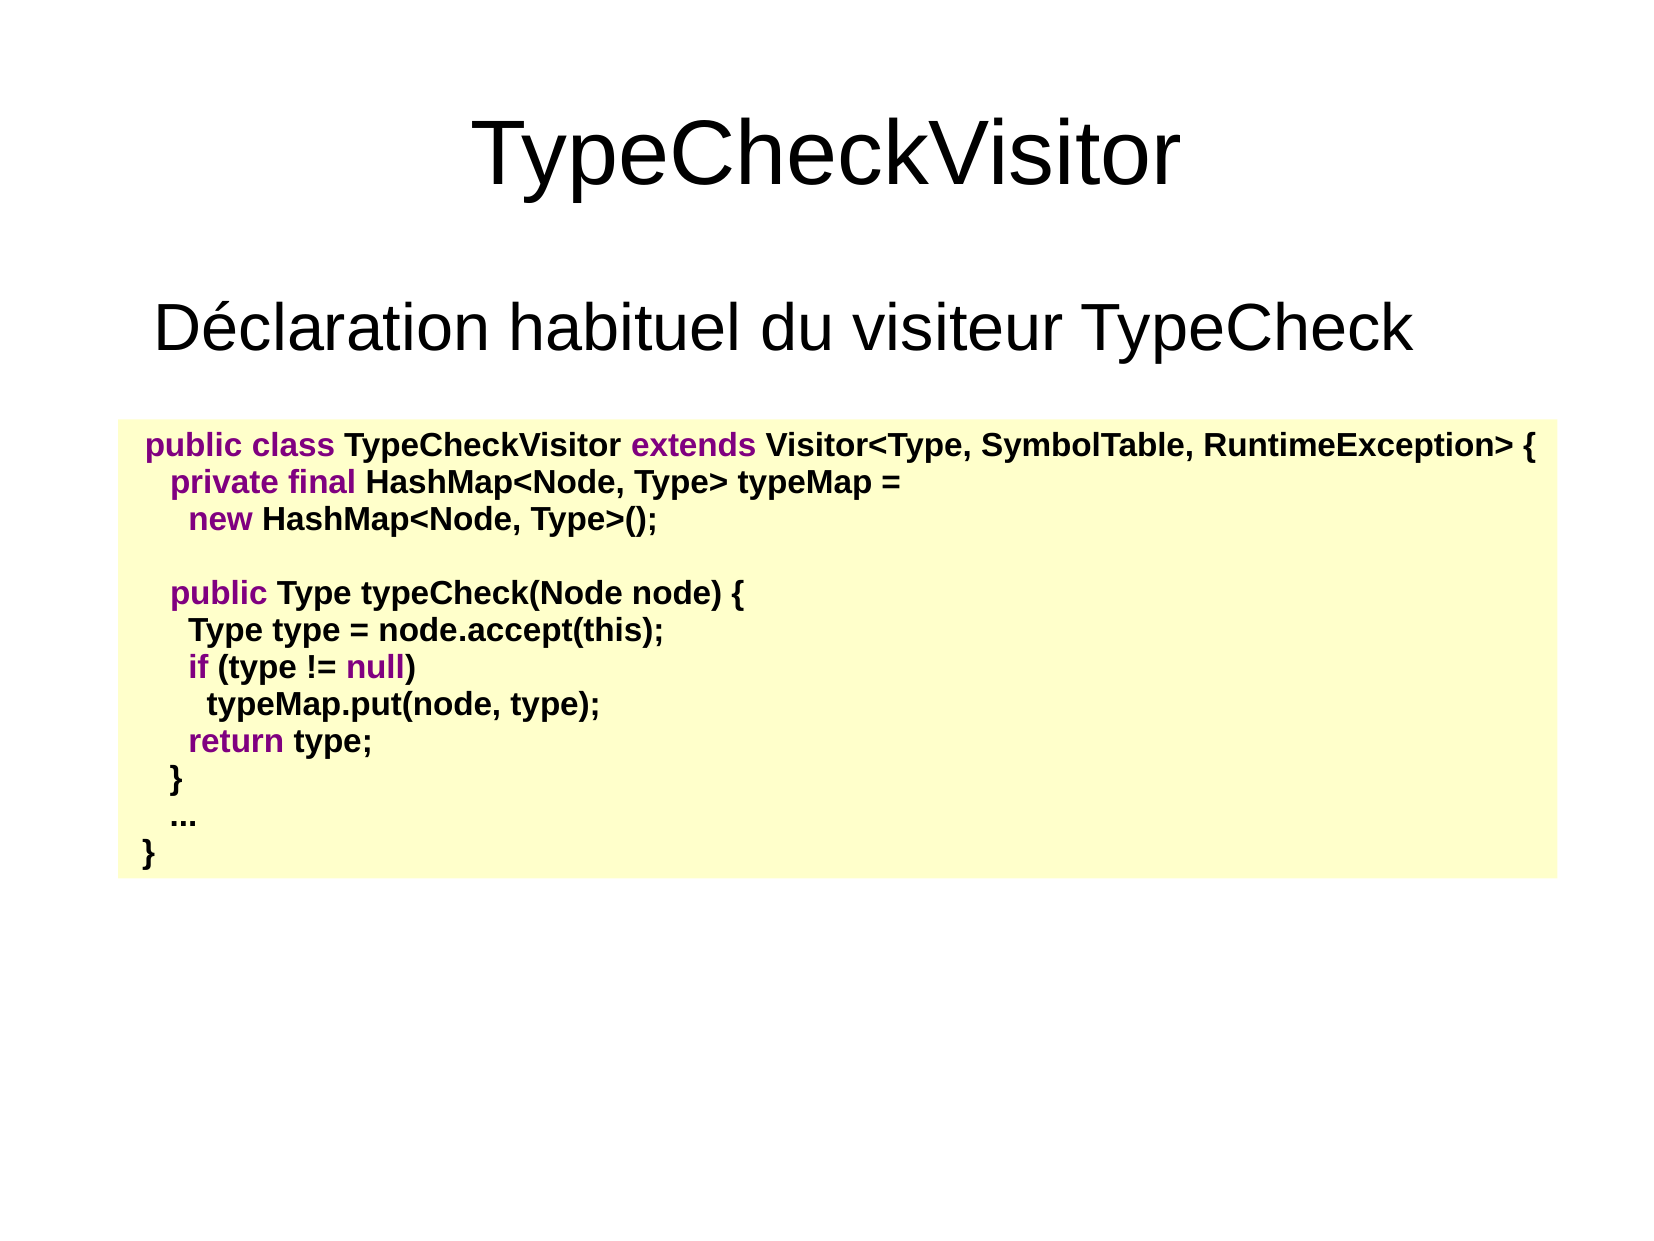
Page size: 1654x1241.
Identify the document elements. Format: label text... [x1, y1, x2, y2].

title TypeCheckVisitor [82, 56, 1571, 250]
list Déclaration habituel du visiteur TypeCheck [82, 290, 1571, 384]
text_box public class TypeCheckVisitor extends Visitor<Type, SymbolTable, RuntimeException> { private final HashMap<Node, Type> typeMap = new HashMap<Node, Type>(); public Type typeCheck(Node node) { Type type = node.accept(this); if (type != null) typeMap.put(node, type); return type; } ... } [118, 419, 1558, 879]
